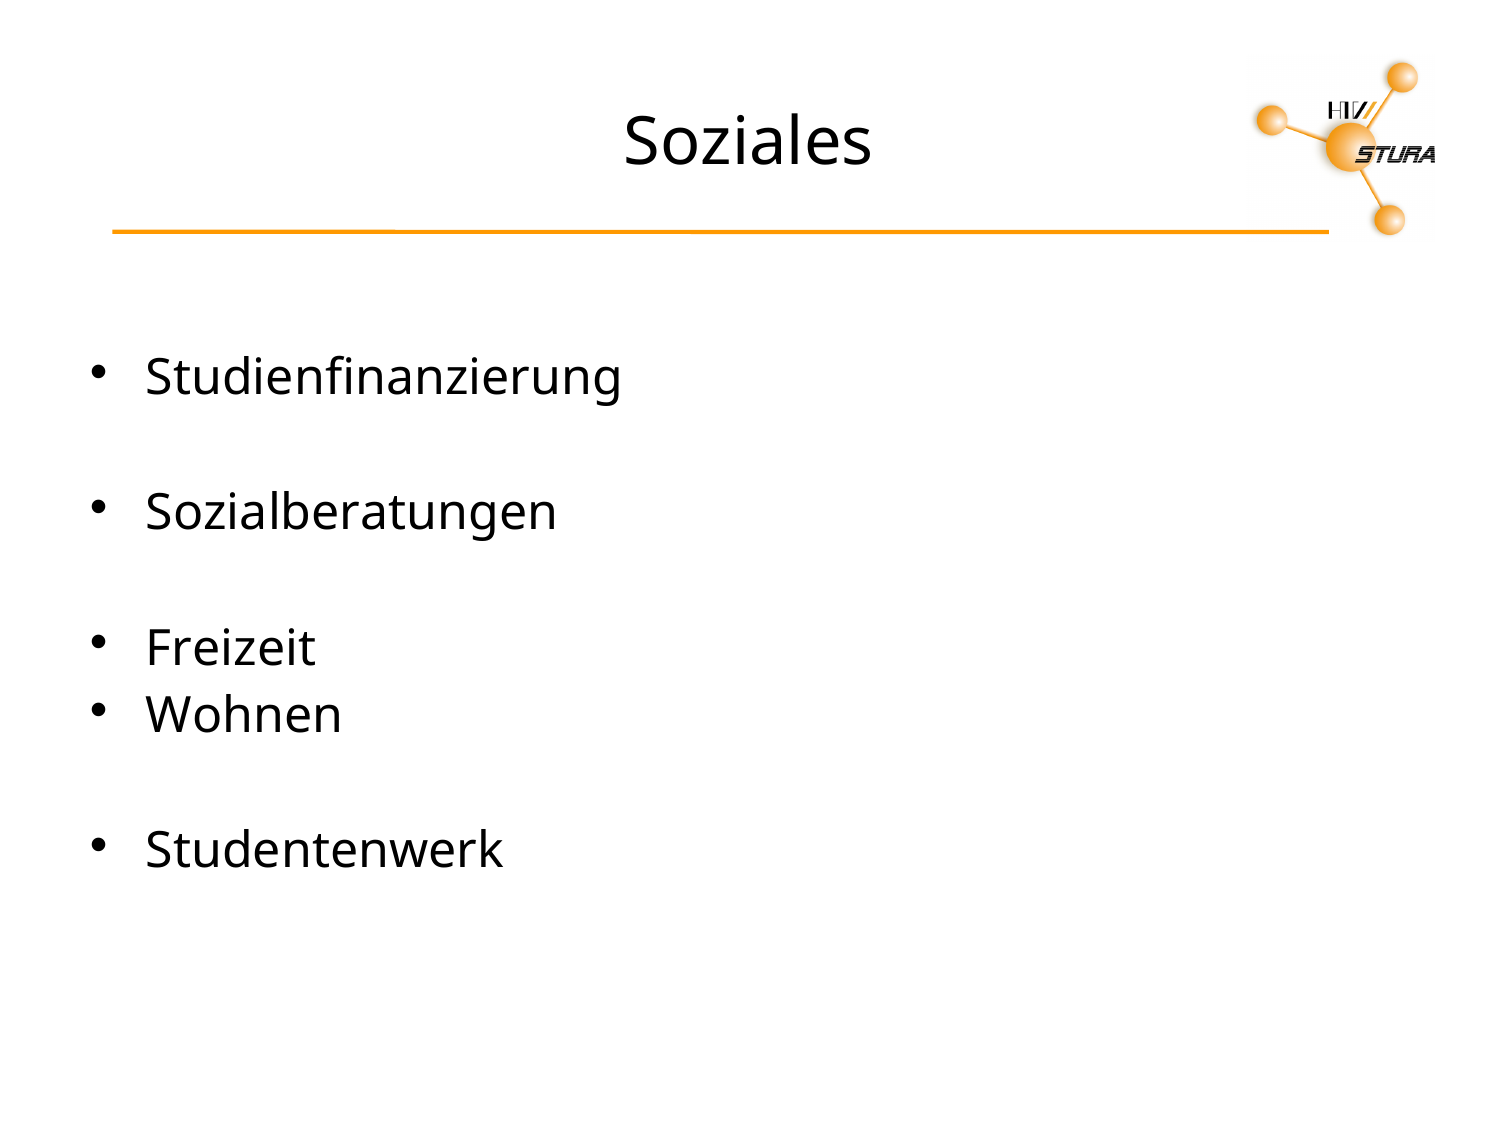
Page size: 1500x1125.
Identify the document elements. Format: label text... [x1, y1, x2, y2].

list Studienfinanzierung Sozialberatungen Freizeit Wohnen Studentenwerk [75, 262, 1426, 1093]
title Soziales [74, 45, 1424, 233]
picture [1246, 54, 1435, 242]
